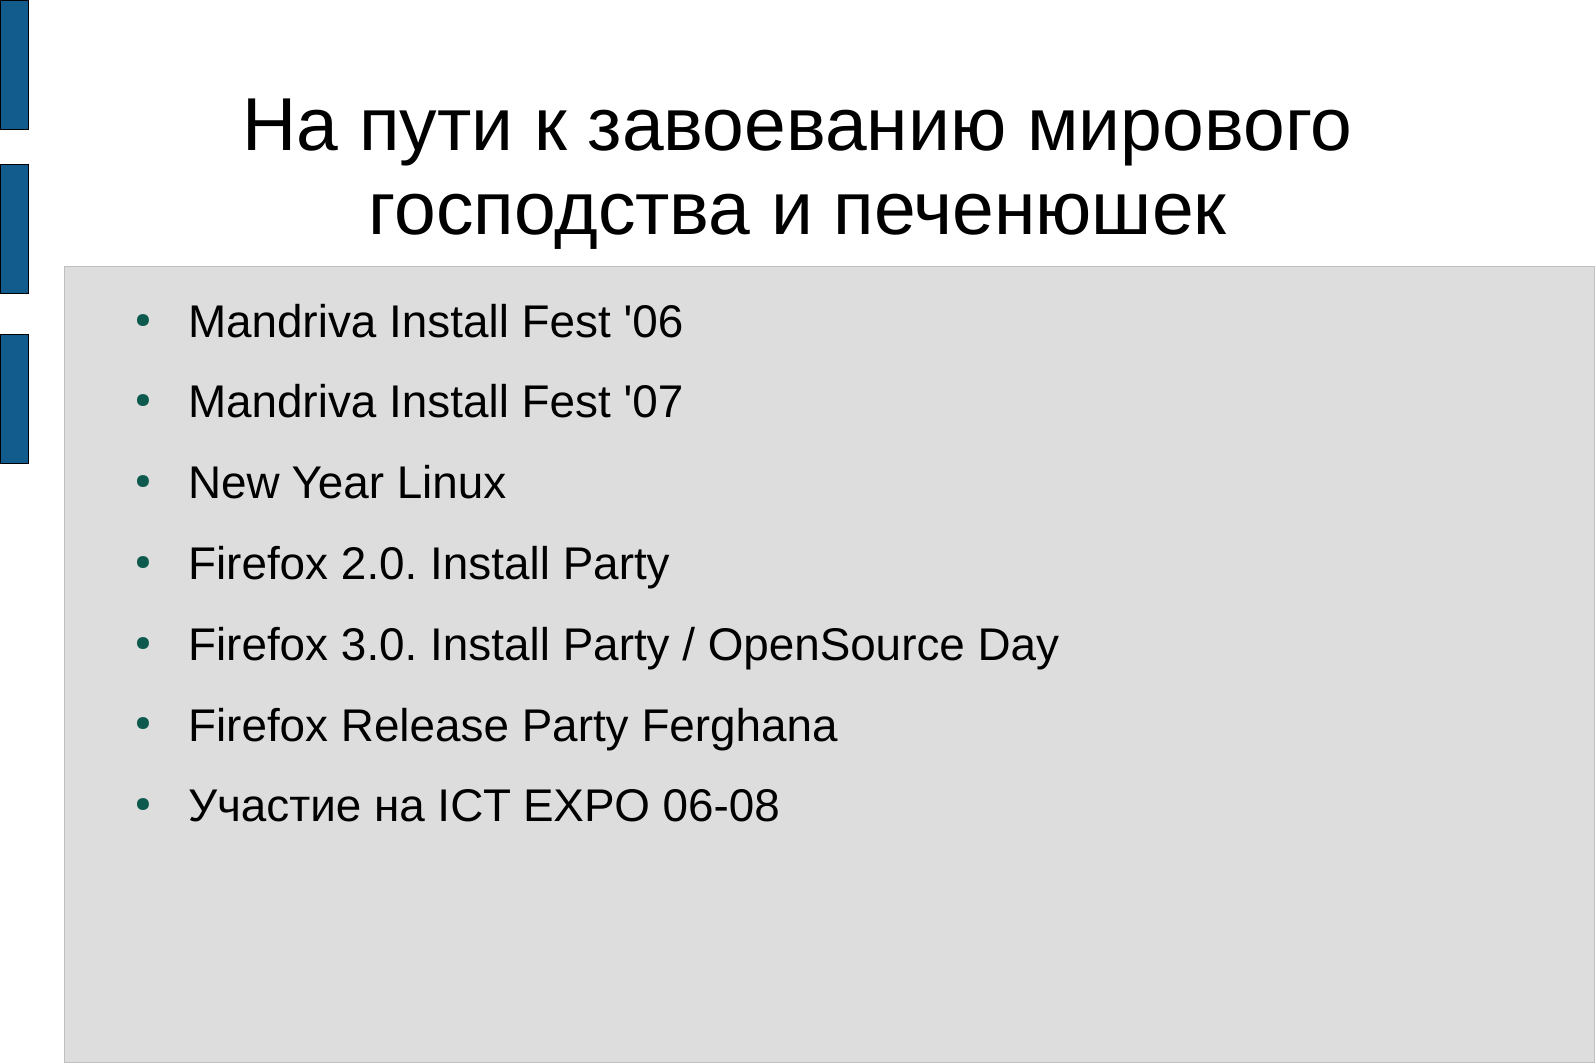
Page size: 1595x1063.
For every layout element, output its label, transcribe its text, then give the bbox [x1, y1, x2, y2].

title На пути к завоеванию мирового господства и печенюшек [117, 78, 1479, 256]
list Mandriva Install Fest '06 Mandriva Install Fest '07 New Year Linux Firefox 2.0. Install Party Firefox 3.0. Install Party / OpenSource Day Firefox Release Party Ferghana Участие на ICT EXPO 06-08 [117, 295, 1479, 998]
